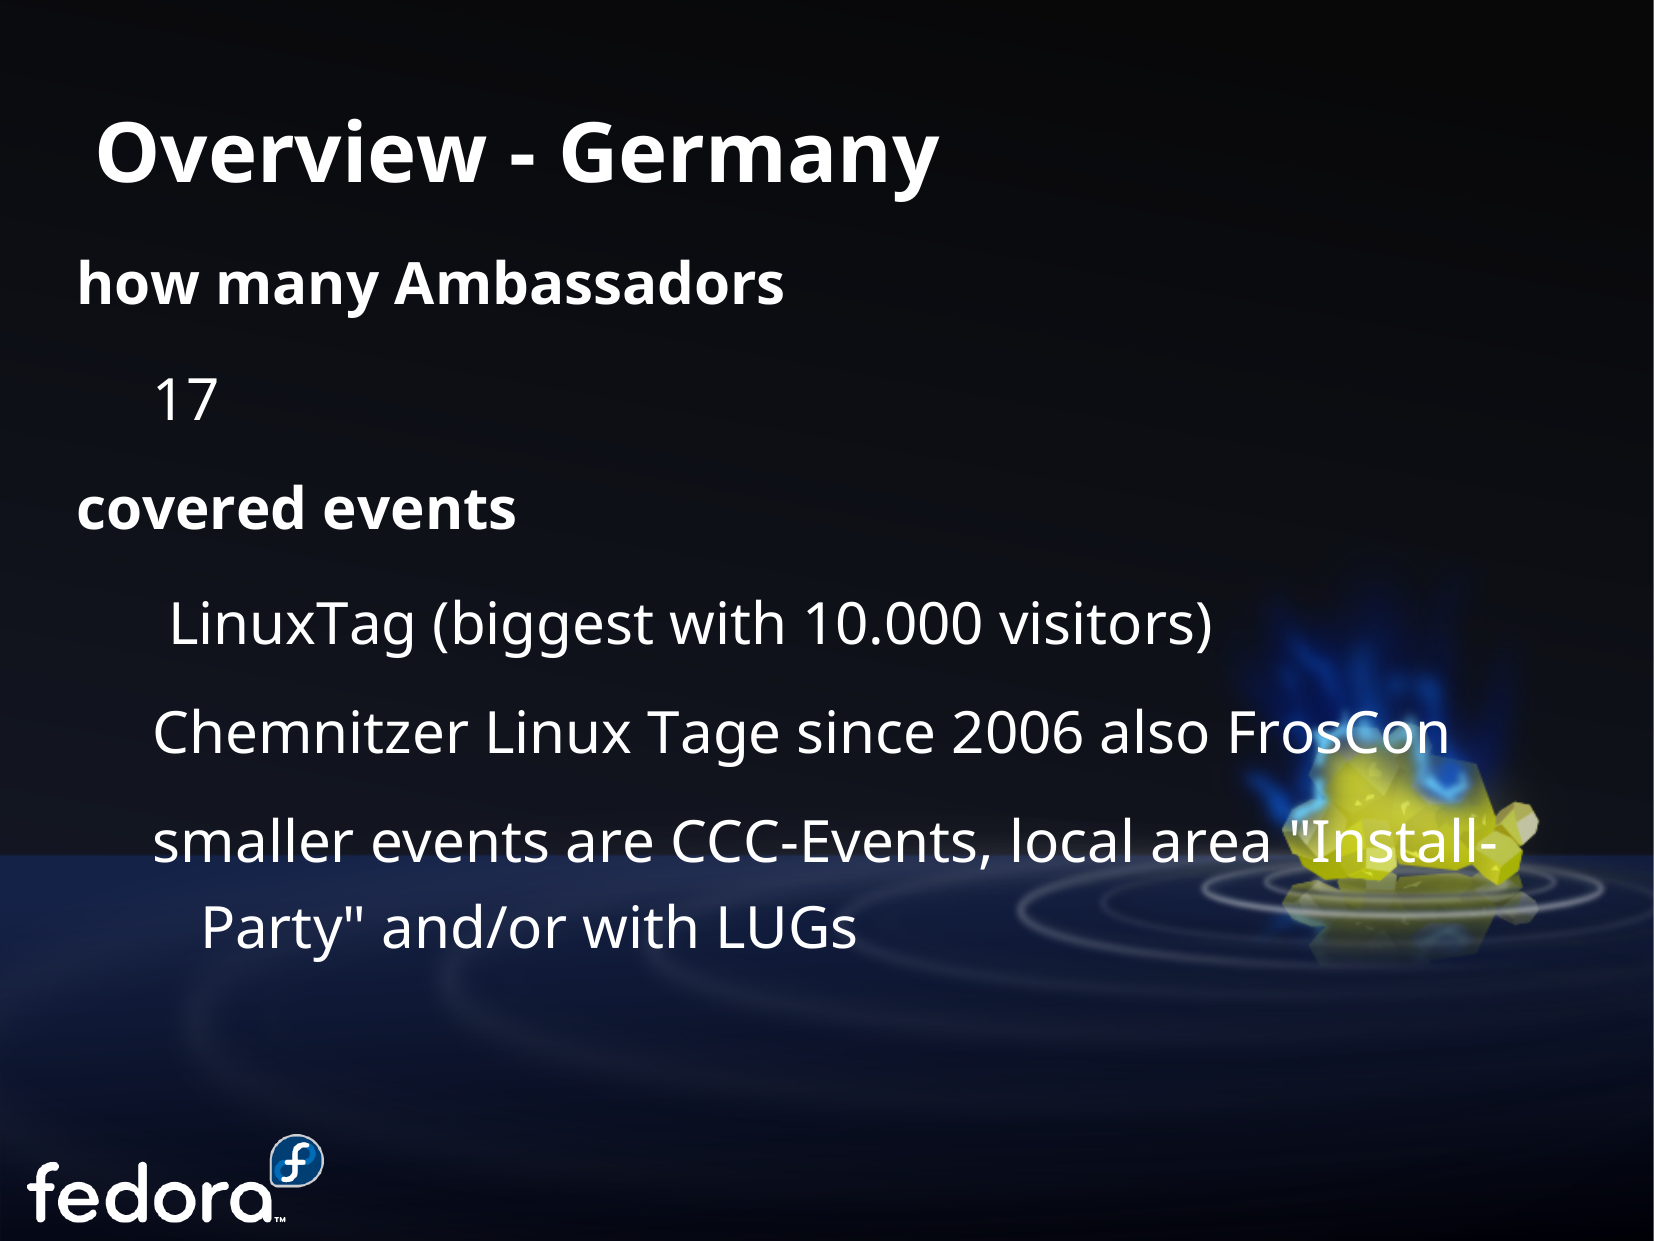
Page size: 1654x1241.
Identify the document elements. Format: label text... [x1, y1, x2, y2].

title Overview - Germany [59, 88, 1624, 207]
picture [0, 0, 1654, 1241]
list how many Ambassadors 17 covered events LinuxTag (biggest with 10.000 visitors) Chemnitzer Linux Tage since 2006 also FrosCon smaller events are CCC-Events, local area "Install-Party" and/or with LUGs [59, 236, 1624, 1063]
